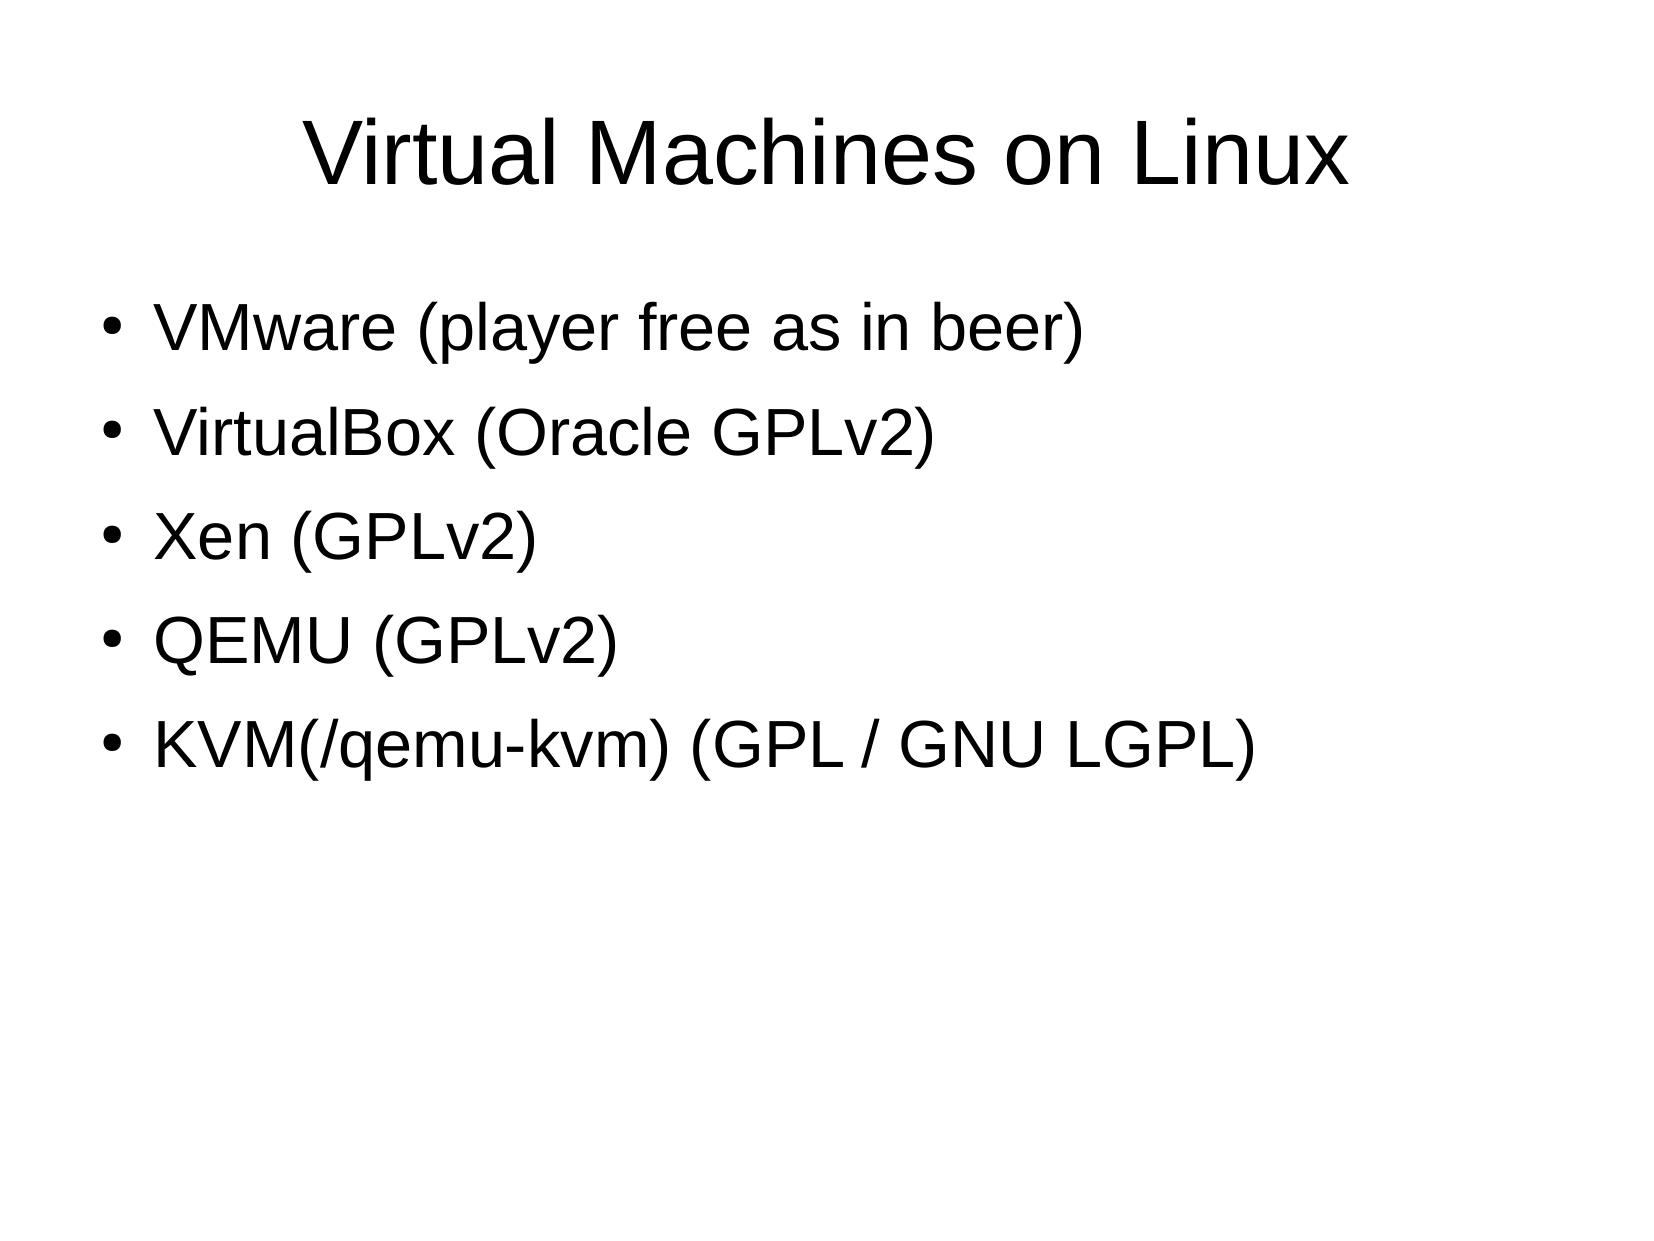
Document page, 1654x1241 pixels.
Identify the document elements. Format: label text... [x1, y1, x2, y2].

title Virtual Machines on Linux [82, 49, 1571, 257]
list VMware (player free as in beer) VirtualBox (Oracle GPLv2) Xen (GPLv2) QEMU (GPLv2) KVM(/qemu-kvm) (GPL / GNU LGPL) [82, 290, 1538, 1010]
